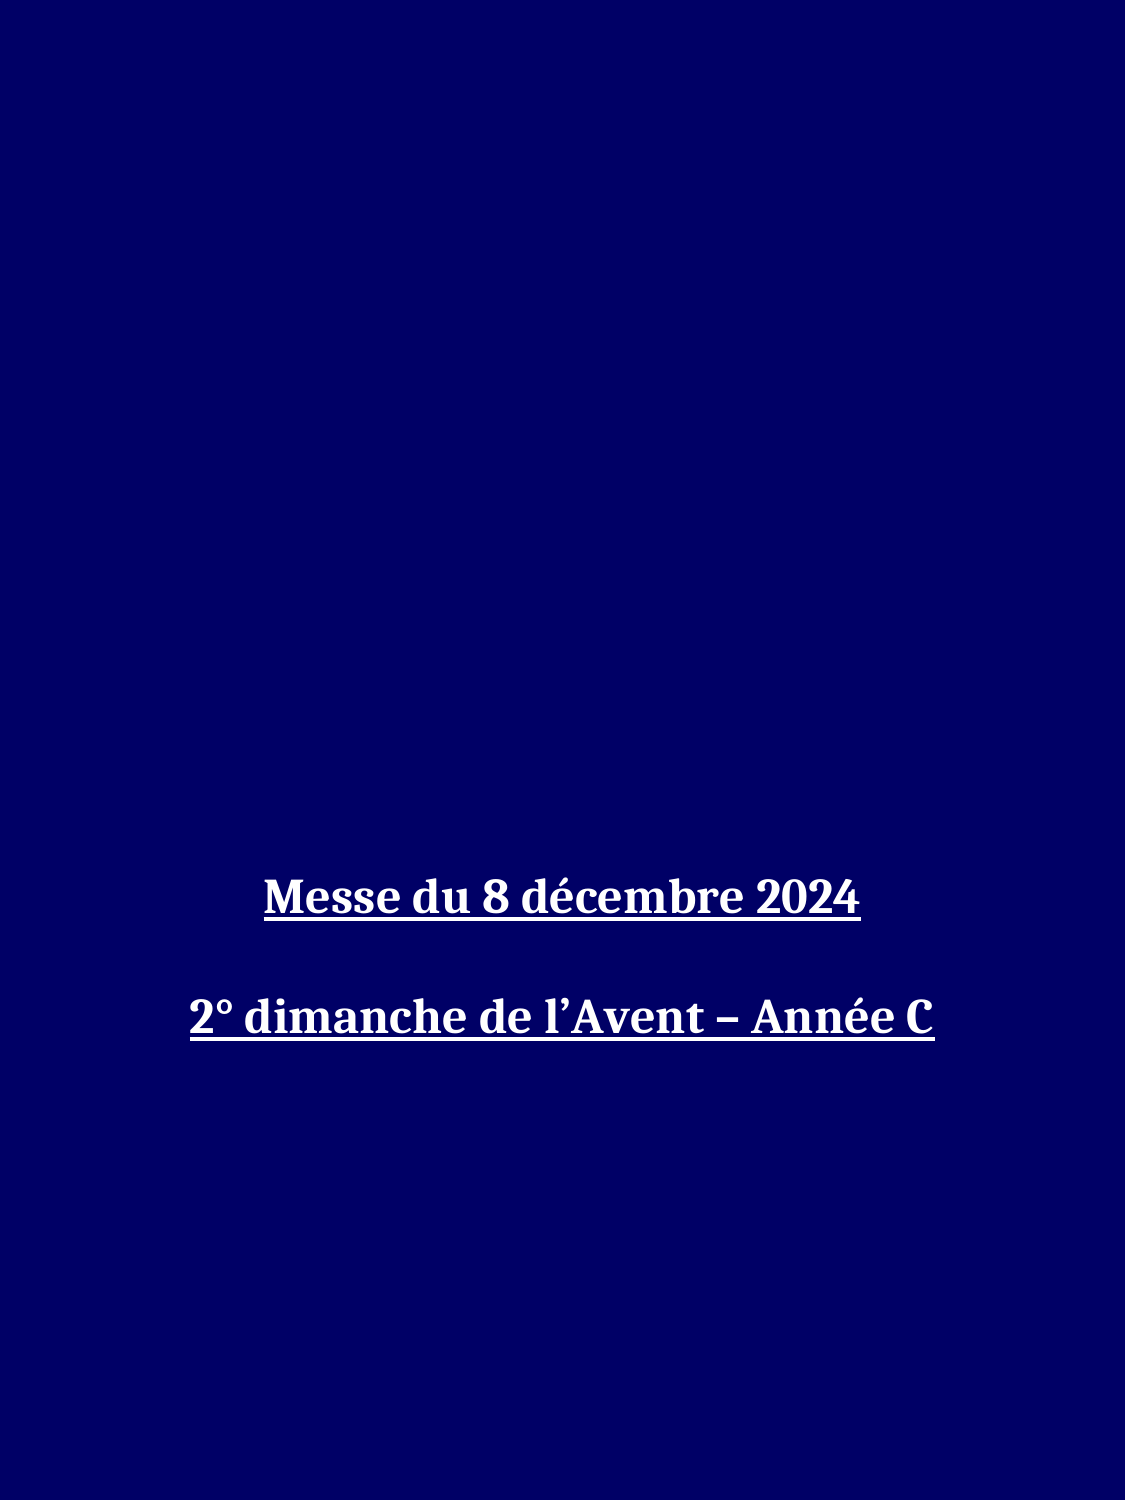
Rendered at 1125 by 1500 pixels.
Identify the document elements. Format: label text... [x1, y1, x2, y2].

text_box Messe du 8 décembre 2024 2° dimanche de l’Avent – Année C [0, 856, 1125, 1112]
